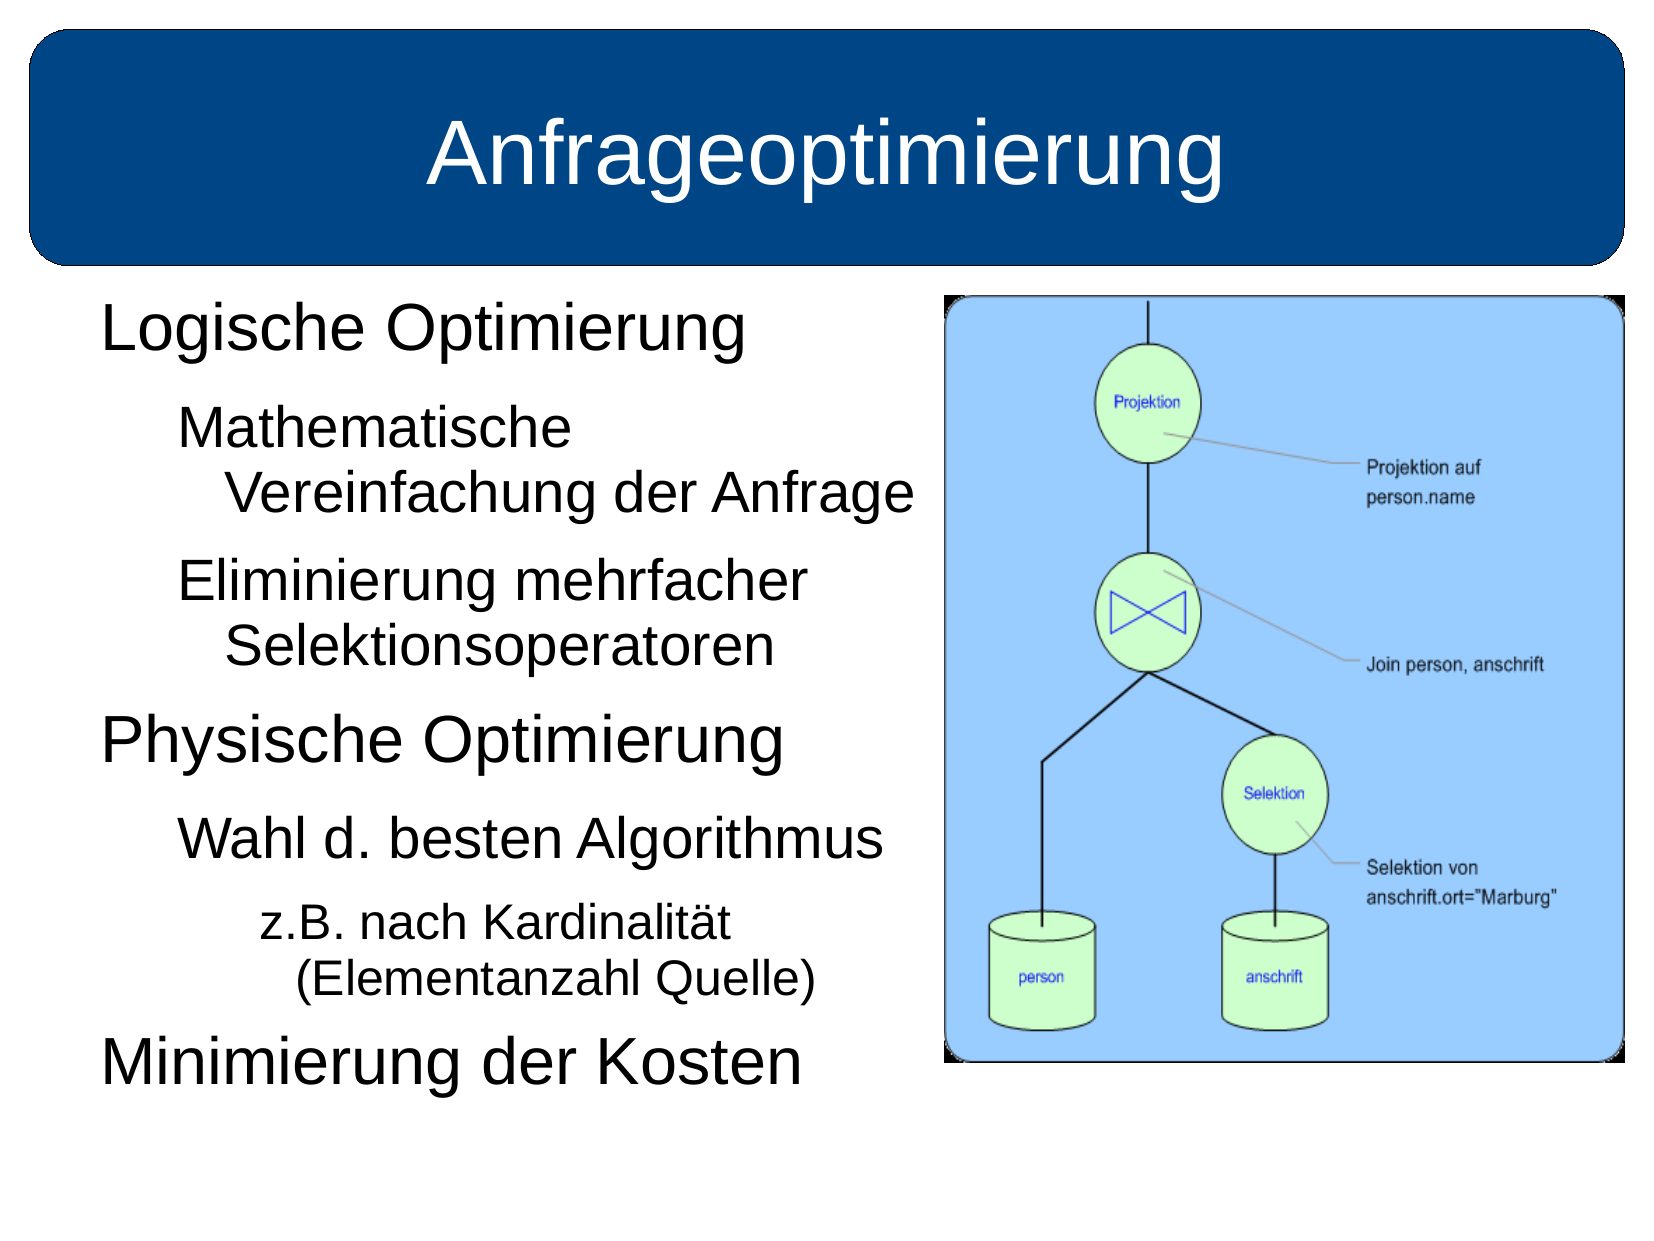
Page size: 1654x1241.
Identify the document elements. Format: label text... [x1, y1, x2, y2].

picture [944, 295, 1625, 1063]
list Logische Optimierung Mathematische Vereinfachung der Anfrage Eliminierung mehrfacher Selektionsoperatoren Physische Optimierung Wahl d. besten Algorithmus z.B. nach Kardinalität (Elementanzahl Quelle) Minimierung der Kosten [82, 290, 945, 1098]
title Anfrageoptimierung [82, 49, 1571, 257]
